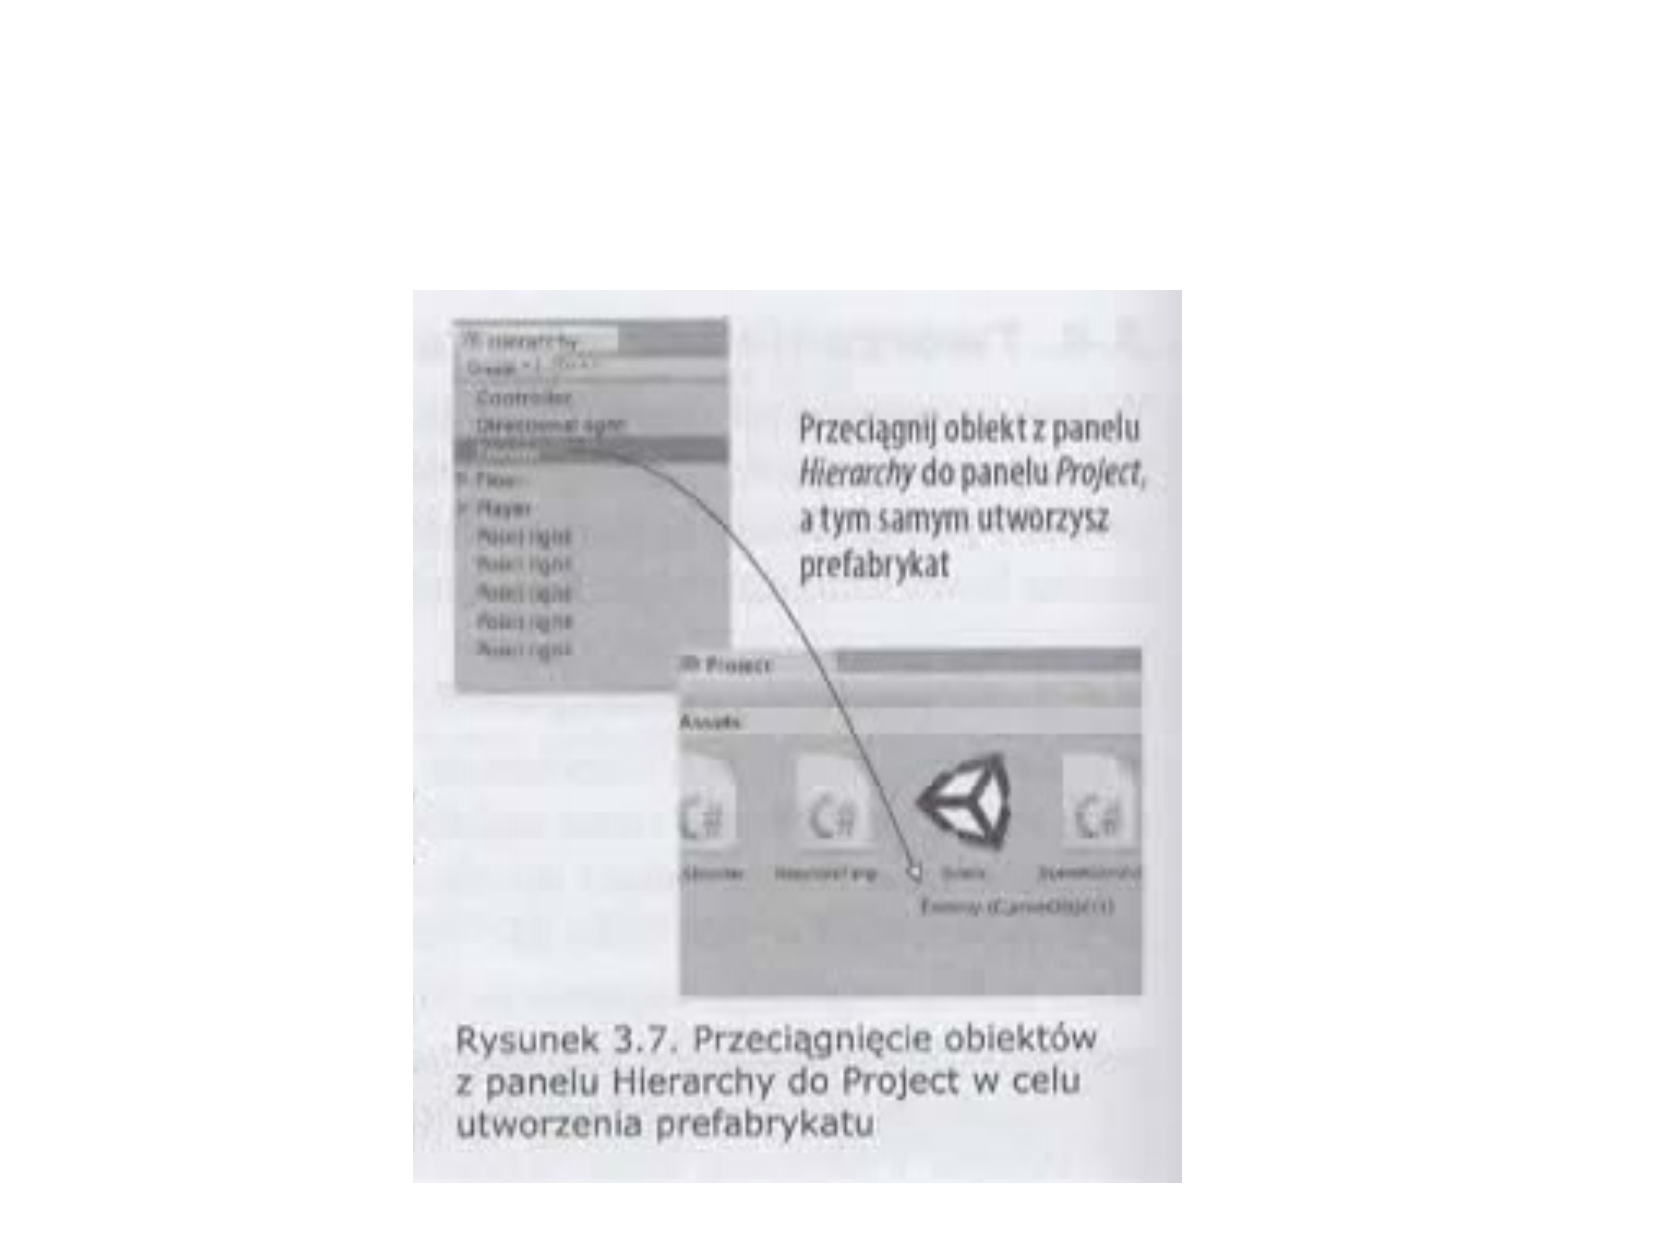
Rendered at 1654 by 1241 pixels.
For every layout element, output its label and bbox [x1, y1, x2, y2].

picture [413, 290, 1182, 1183]
